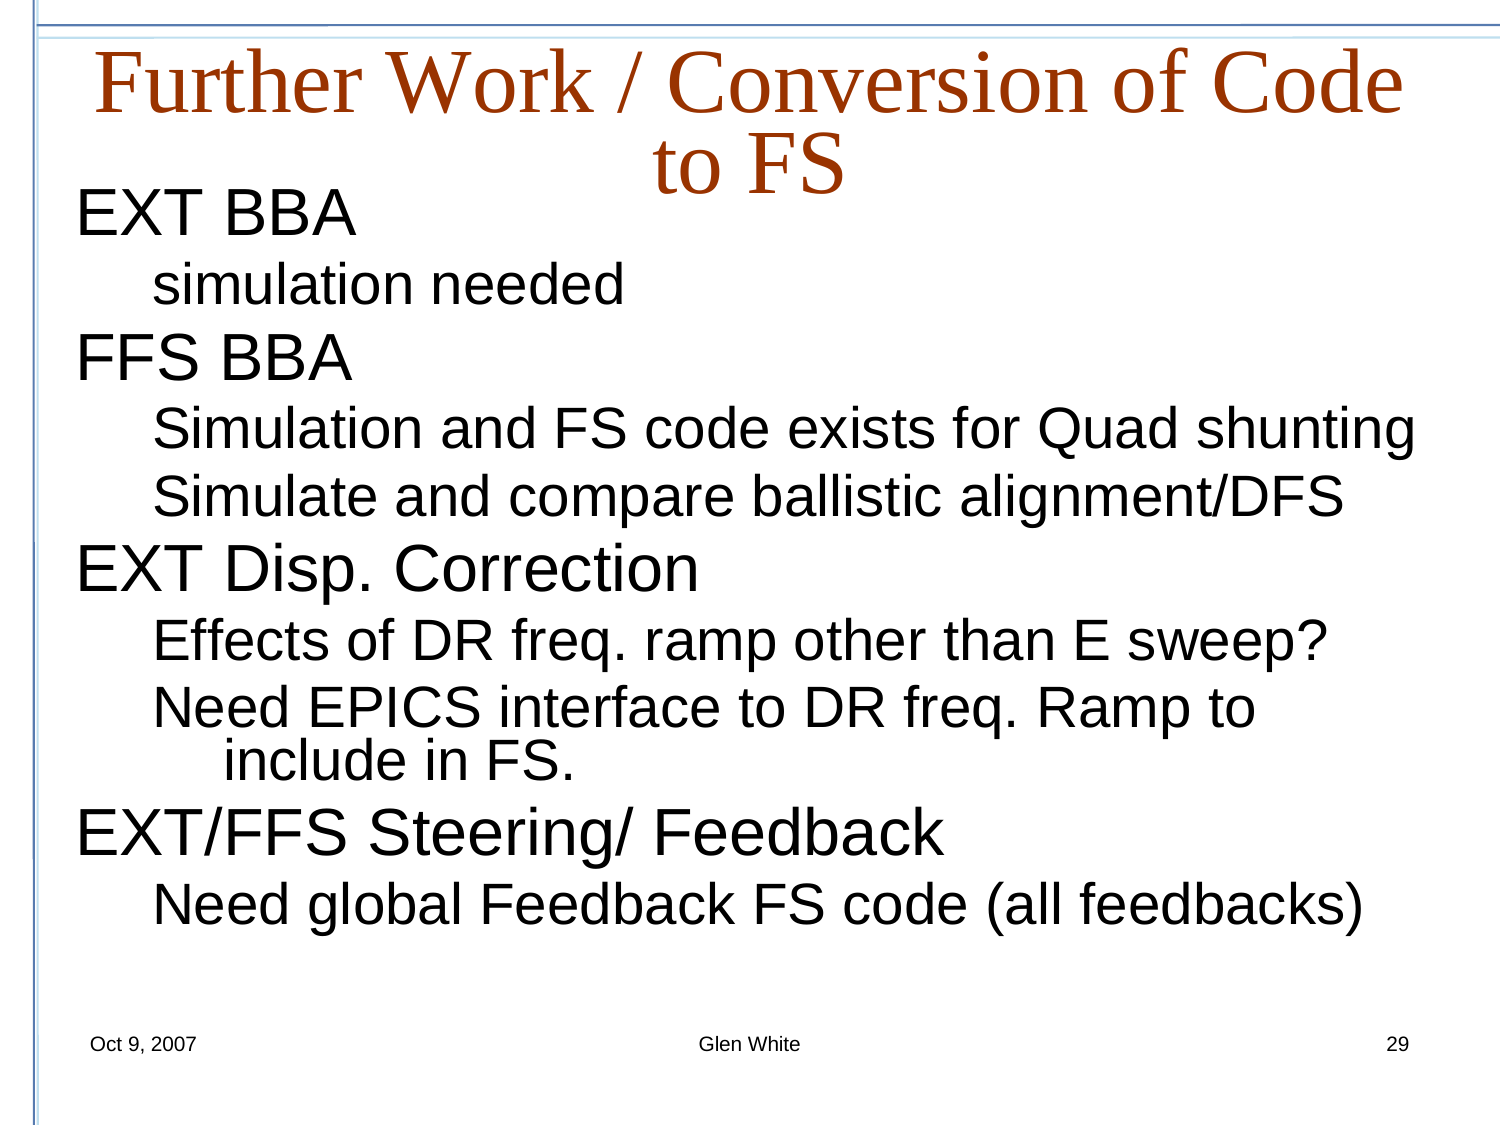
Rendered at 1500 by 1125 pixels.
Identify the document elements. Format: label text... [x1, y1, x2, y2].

title Further Work / Conversion of Code to FS [75, 37, 1426, 221]
list EXT BBA simulation needed FFS BBA Simulation and FS code exists for Quad shunting Simulate and compare ballistic alignment/DFS EXT Disp. Correction Effects of DR freq. ramp other than E sweep? Need EPICS interface to DR freq. Ramp to include in FS. EXT/FFS Steering/ Feedback Need global Feedback FS code (all feedbacks) [75, 187, 1425, 1055]
